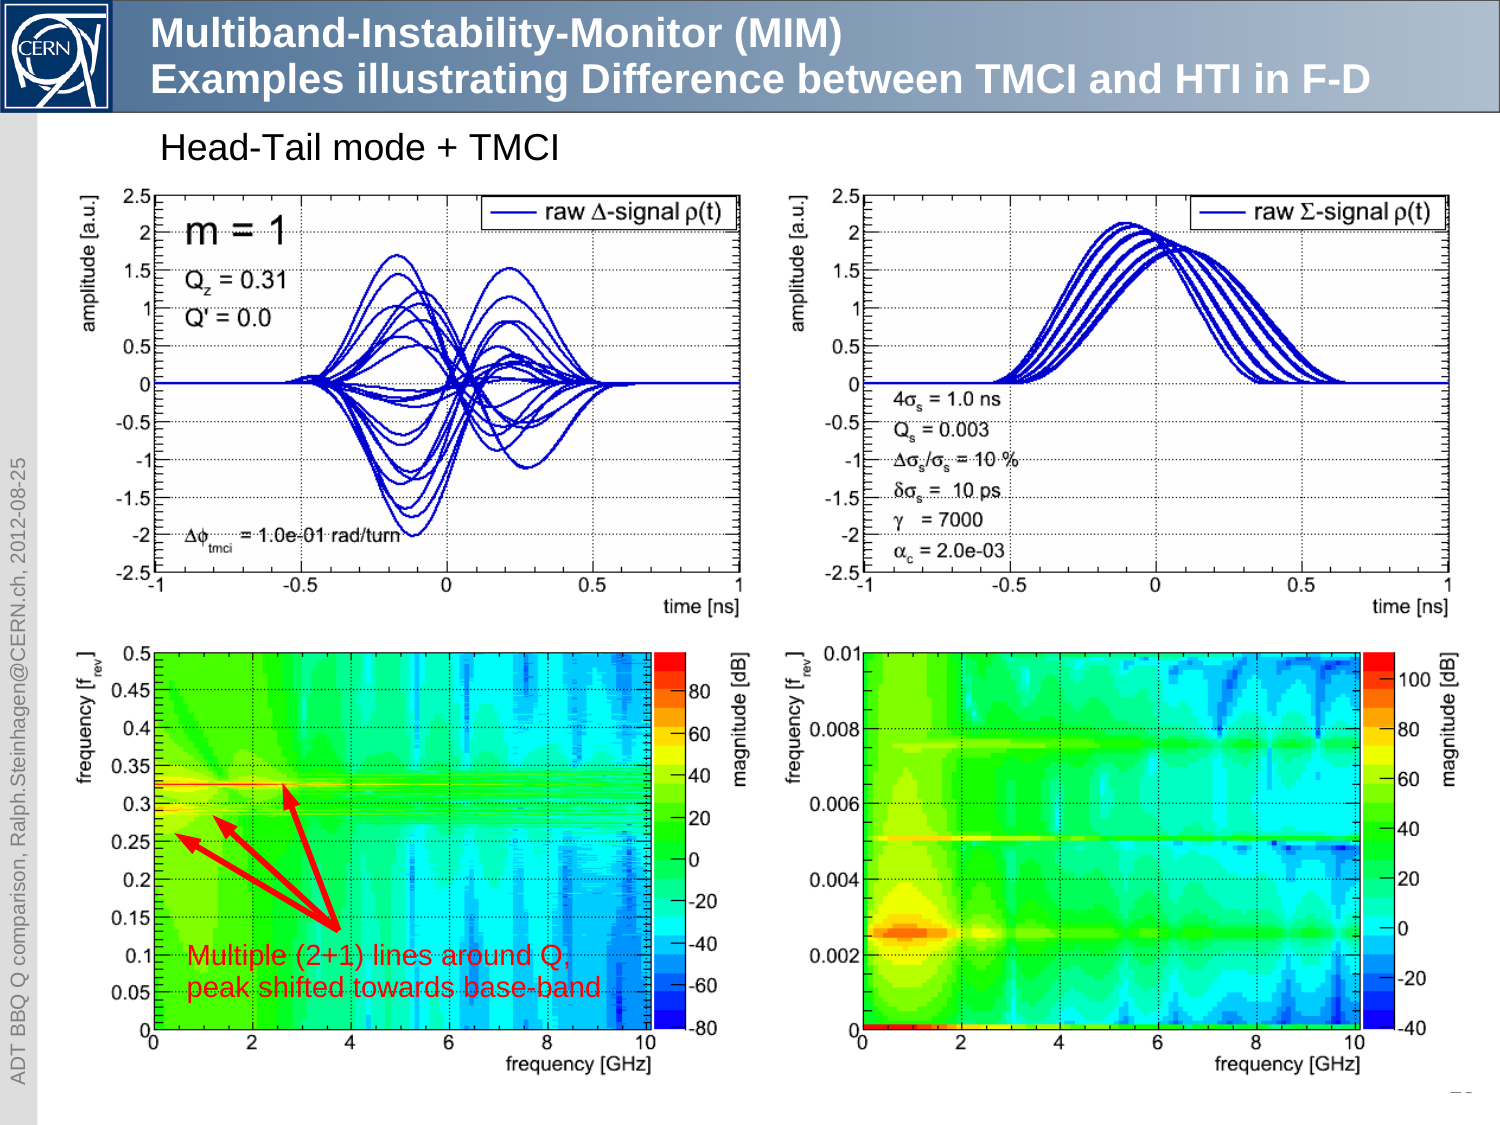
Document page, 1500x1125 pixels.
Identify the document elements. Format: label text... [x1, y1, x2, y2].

picture [59, 177, 1477, 1092]
title Multiband-Instability-Monitor (MIM) Examples illustrating Difference between TMCI and HTI in F-D [150, 0, 1500, 113]
picture [0, 0, 113, 113]
text_box Head-Tail mode + TMCI [142, 116, 579, 180]
text_box Multiple (2+1) lines around Q, peak shifted towards base-band [171, 930, 618, 1013]
